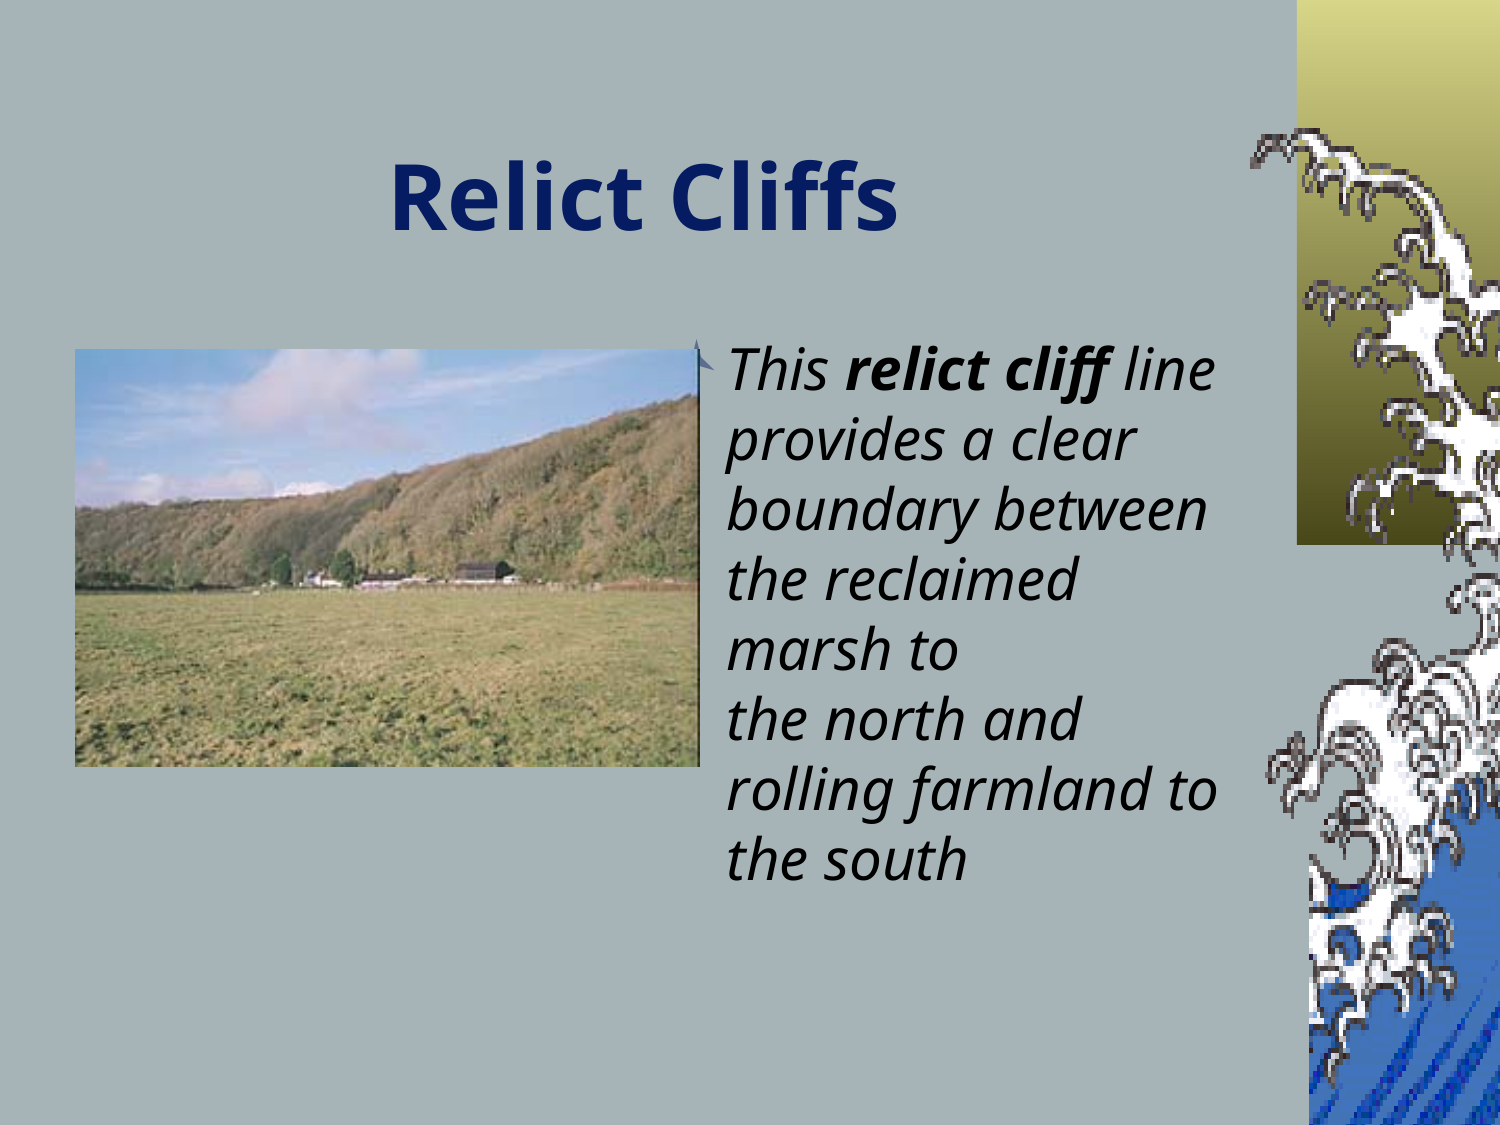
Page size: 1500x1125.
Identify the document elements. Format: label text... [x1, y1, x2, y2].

picture [1217, 76, 1500, 1125]
list This relict cliff line provides a clear boundary between the reclaimed marsh to the north and rolling farmland to the south [655, 324, 1250, 1055]
text_box [75, 350, 700, 767]
title Relict Cliffs [37, 99, 1251, 288]
